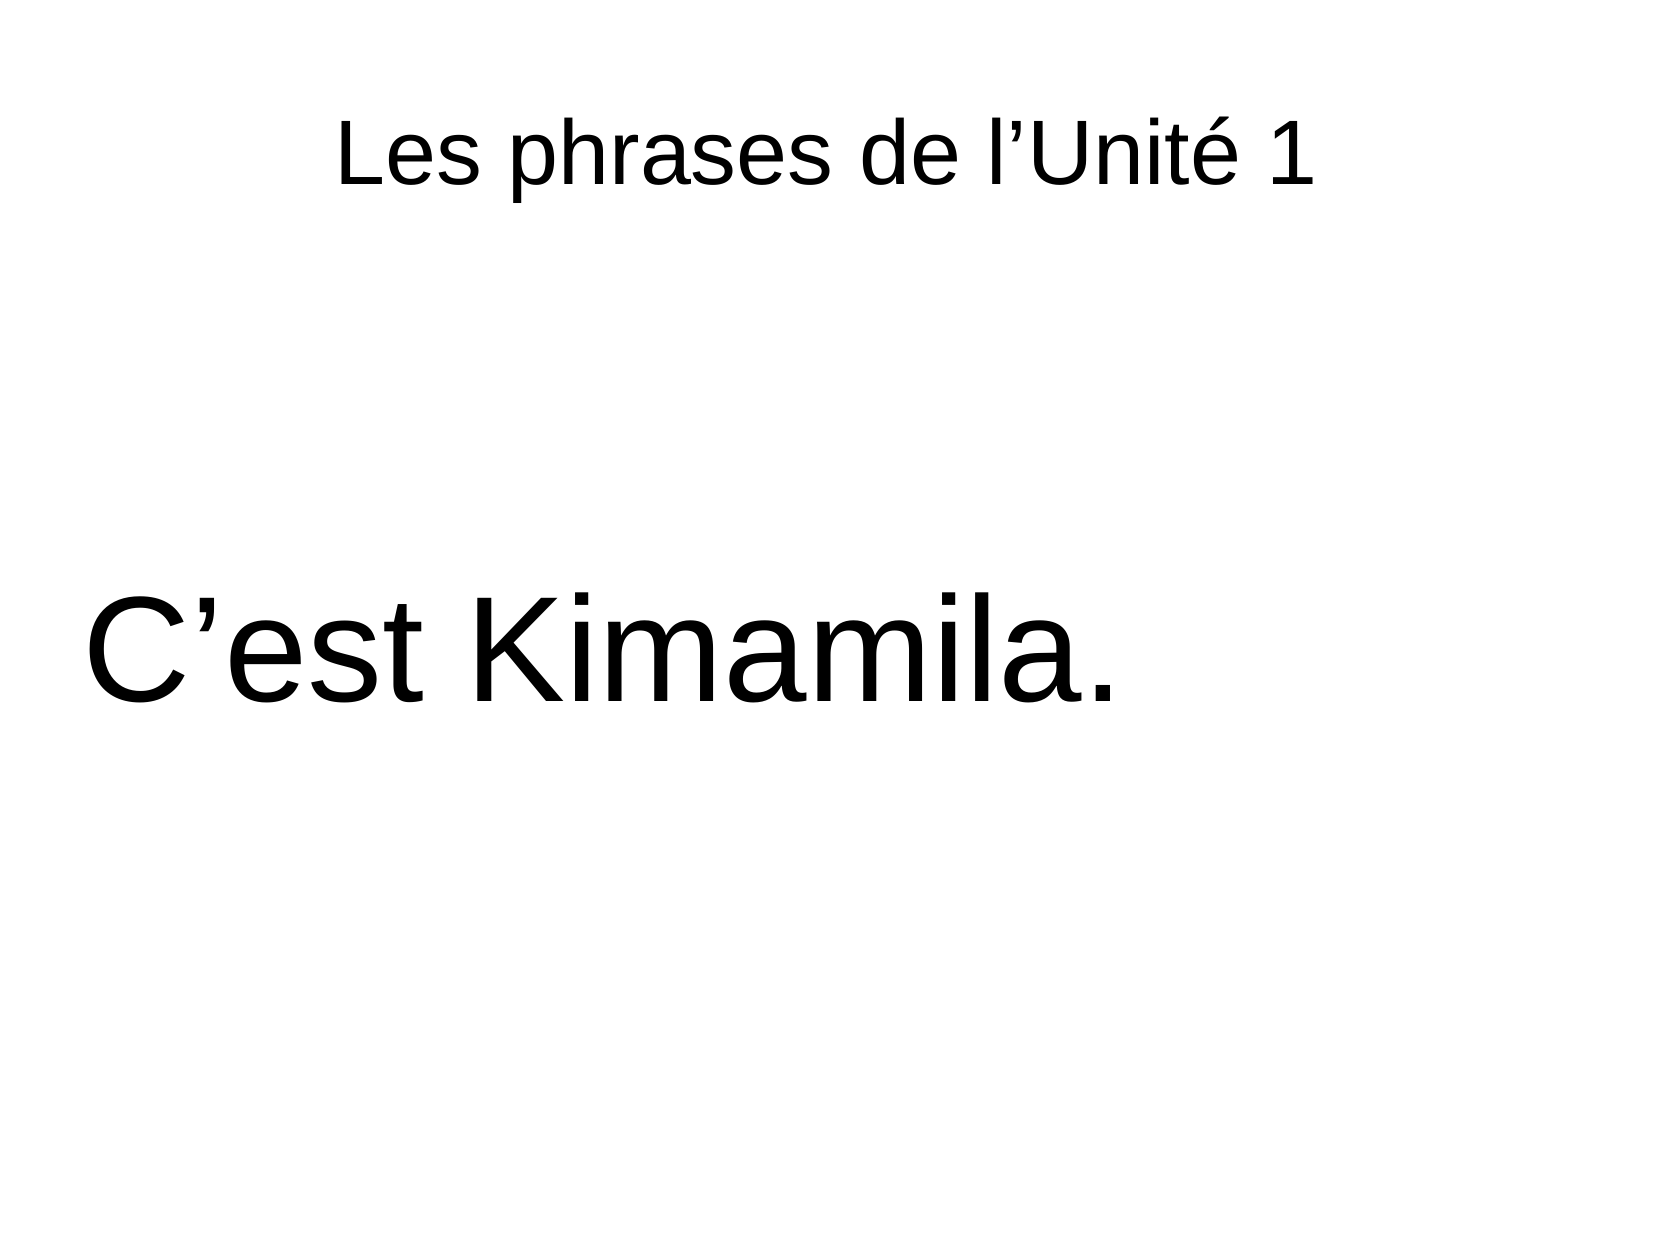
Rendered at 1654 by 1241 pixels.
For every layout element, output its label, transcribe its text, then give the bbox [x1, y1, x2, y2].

subtitle C’est Kimamila. [82, 290, 1571, 1010]
title Les phrases de l’Unité 1 [82, 49, 1571, 257]
